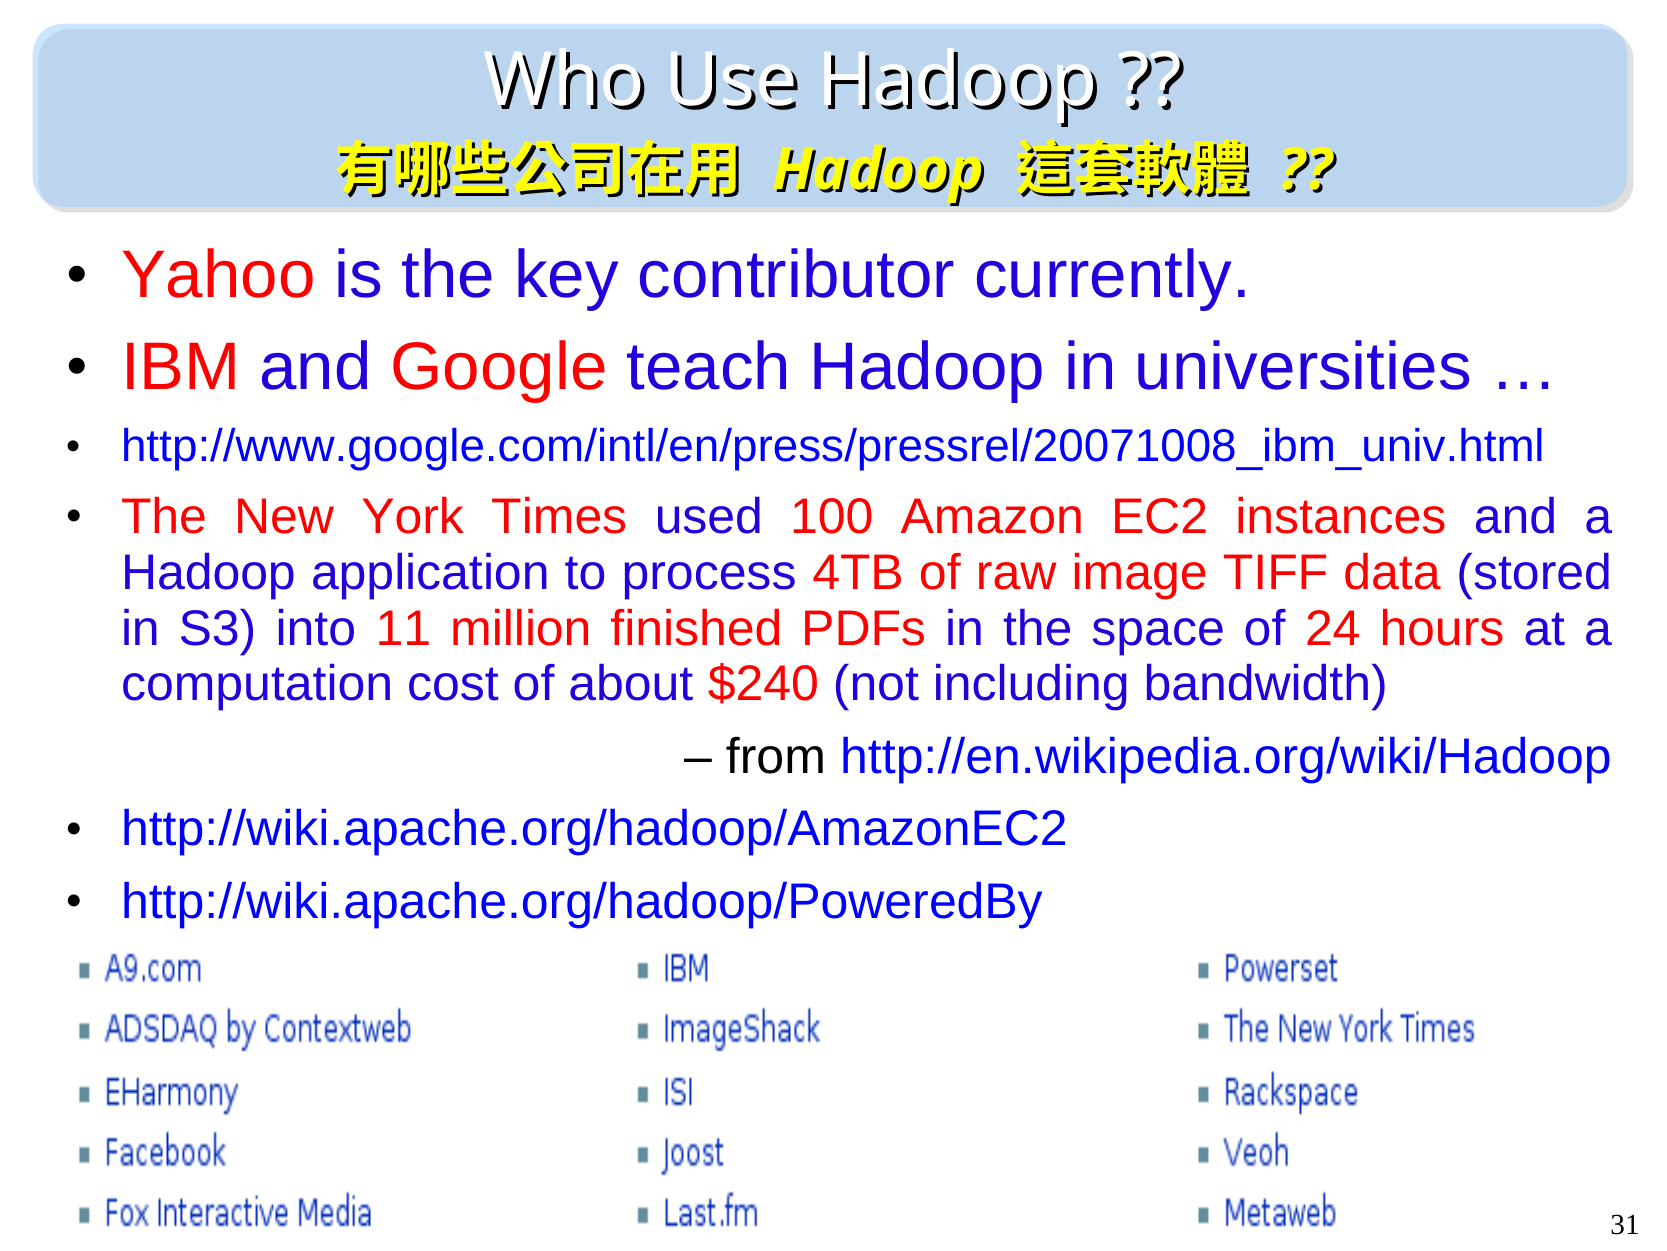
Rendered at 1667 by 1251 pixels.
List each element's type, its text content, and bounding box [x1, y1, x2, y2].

list Yahoo is the key contributor currently. IBM and Google teach Hadoop in universities … http://www.google.com/intl/en/press/pressrel/20071008_ibm_univ.html The New York Times used 100 Amazon EC2 instances and a Hadoop application to process 4TB of raw image TIFF data (stored in S3) into 11 million finished PDFs in the space of 24 hours at a computation cost of about $240 (not including bandwidth) – from http://en.wikipedia.org/wiki/Hadoop http://wiki.apache.org/hadoop/AmazonEC2 http://wiki.apache.org/hadoop/PoweredBy [64, 236, 1613, 933]
title Who Use Hadoop ?? 有哪些公司在用 Hadoop 這套軟體 ?? [124, 24, 1542, 210]
picture [66, 940, 1607, 1245]
text_box [32, 23, 1628, 207]
